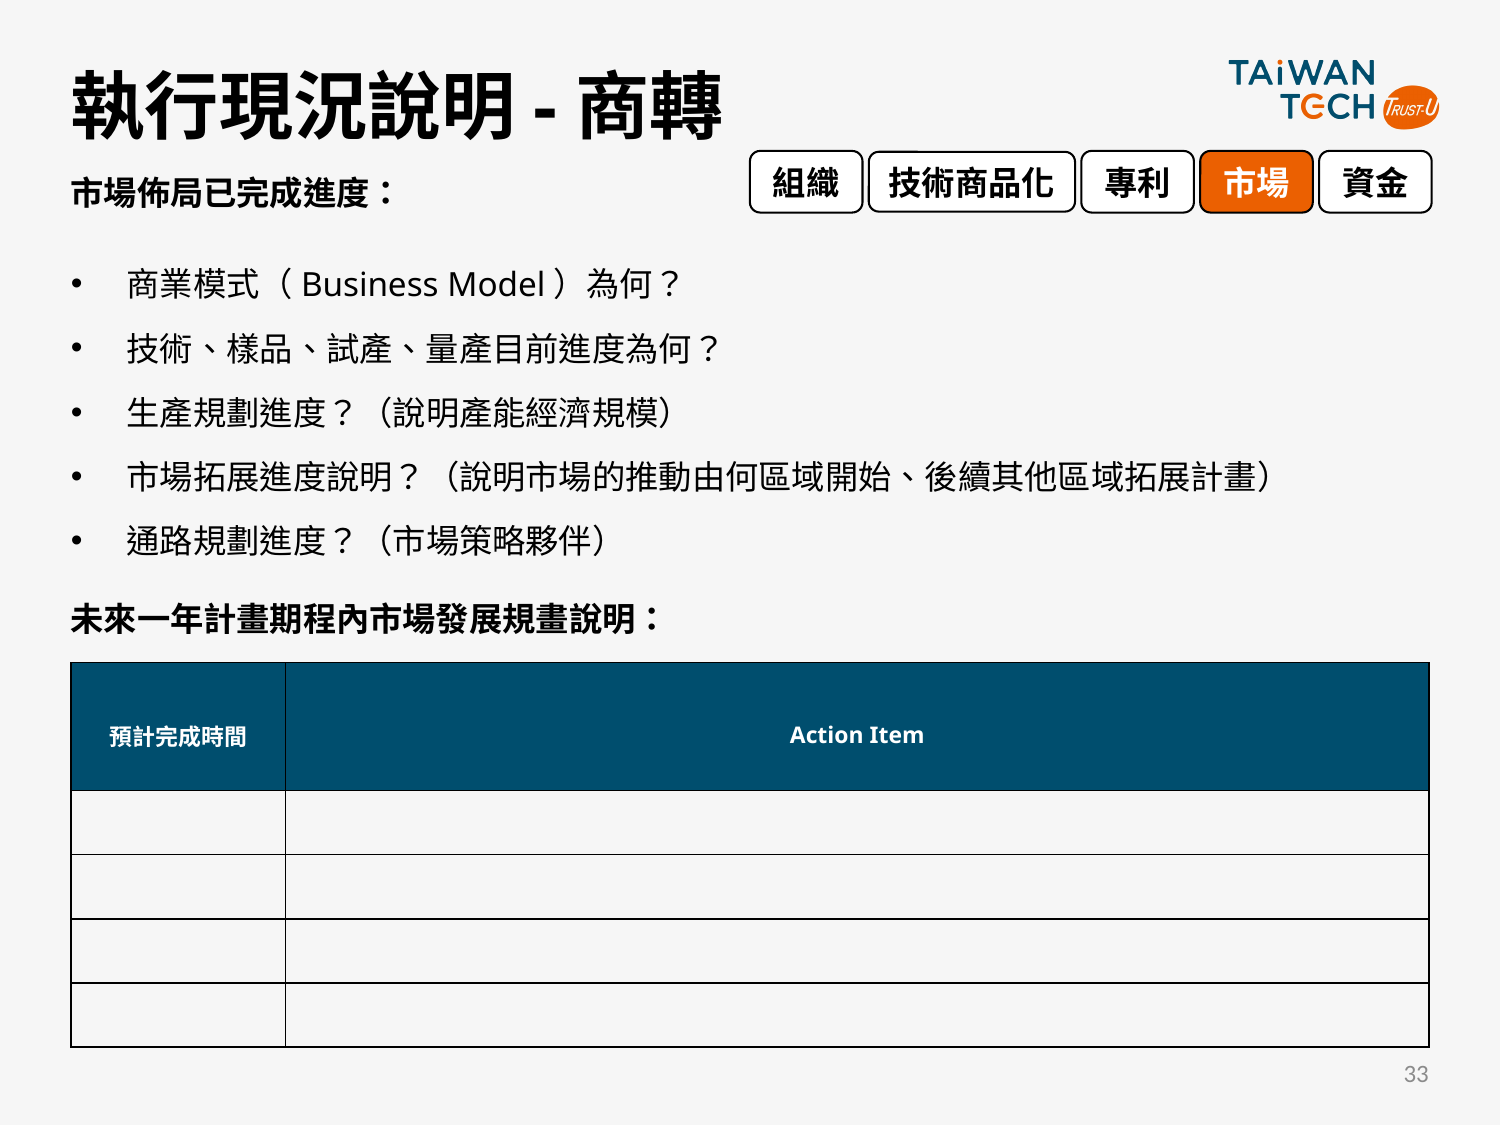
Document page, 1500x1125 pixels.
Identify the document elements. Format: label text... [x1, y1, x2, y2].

table_cell [72, 791, 285, 854]
table_cell [286, 791, 1428, 854]
table_cell [72, 920, 285, 982]
table_cell [286, 920, 1428, 982]
text_box 資金 [1319, 150, 1432, 164]
table_cell [286, 984, 1428, 1046]
text_box 商業模式（Business Model）為何？ 技術、樣品、試產、量產目前進度為何？ 生產規劃進度？（說明產能經濟規模） 市場拓展進度說明？（說明市場的推動由何區域開始、後續其他區域拓展計畫） 通路規劃進度？（市場策略夥伴） [55, 236, 1442, 574]
table_cell [72, 984, 285, 1046]
text_box 未來一年計畫期程內市場發展規畫說明： [55, 591, 1476, 646]
text_box 組織 [749, 150, 863, 164]
text_box 專利 [1081, 150, 1194, 164]
text_box 技術商品化 [868, 151, 1076, 164]
table_header Action Item [286, 663, 1428, 790]
text_box 市場佈局已完成進度： [55, 164, 1476, 220]
table_cell [286, 855, 1428, 918]
title 執行現況說明-商轉 [55, 33, 1444, 156]
slide_number <編號> [1106, 1042, 1445, 1103]
text_box 市場 [1200, 150, 1313, 164]
table_cell [72, 855, 285, 918]
table_header 預計完成時間 [72, 663, 285, 790]
